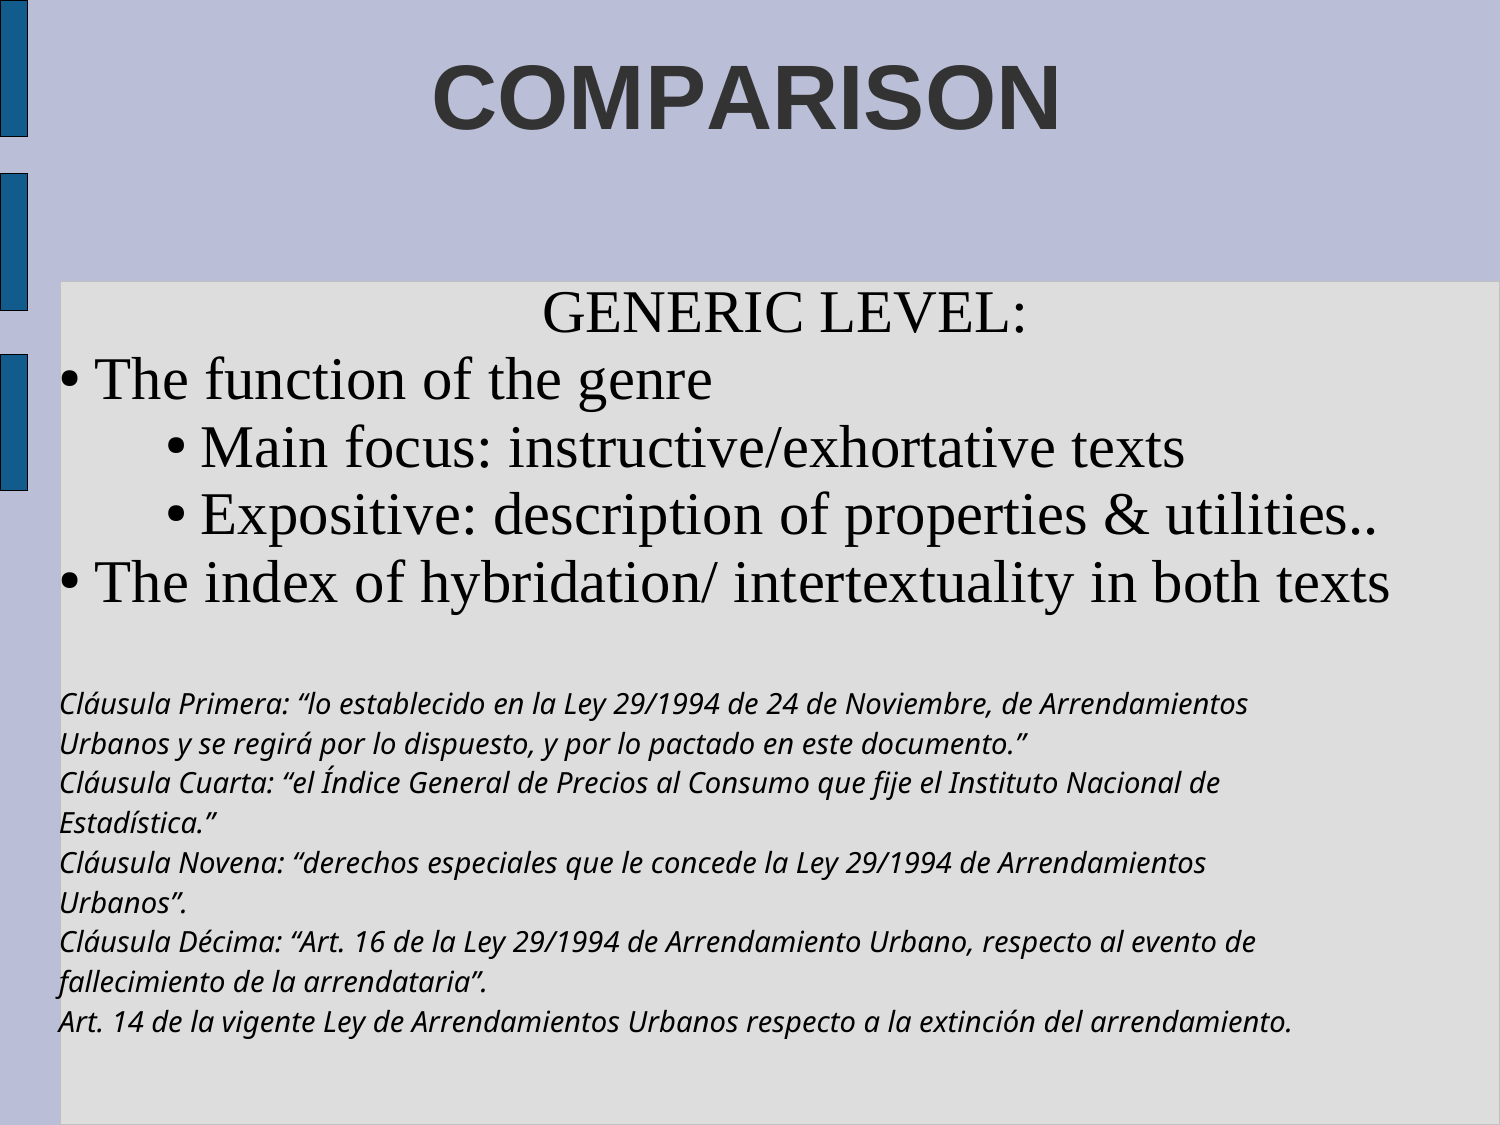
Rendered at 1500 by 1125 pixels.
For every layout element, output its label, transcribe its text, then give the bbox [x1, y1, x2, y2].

title COMPARISON [106, 18, 1388, 178]
subtitle GENERIC LEVEL: The function of the genre Main focus: instructive/exhortative texts Expositive: description of properties & utilities.. The index of hybridation/ intertextuality in both texts Cláusula Primera: “lo establecido en la Ley 29/1994 de 24 de Noviembre, de Arrendamientos Urbanos y se regirá por lo dispuesto, y por lo pactado en este documento.” Cláusula Cuarta: “el Índice General de Precios al Consumo que fije el Instituto Nacional de Estadística.” Cláusula Novena: “derechos especiales que le concede la Ley 29/1994 de Arrendamientos Urbanos”. Cláusula Décima: “Art. 16 de la Ley 29/1994 de Arrendamiento Urbano, respecto al evento de fallecimiento de la arrendataria”. Art. 14 de la vigente Ley de Arrendamientos Urbanos respecto a la extinción del arrendamiento. [59, 212, 1477, 1107]
